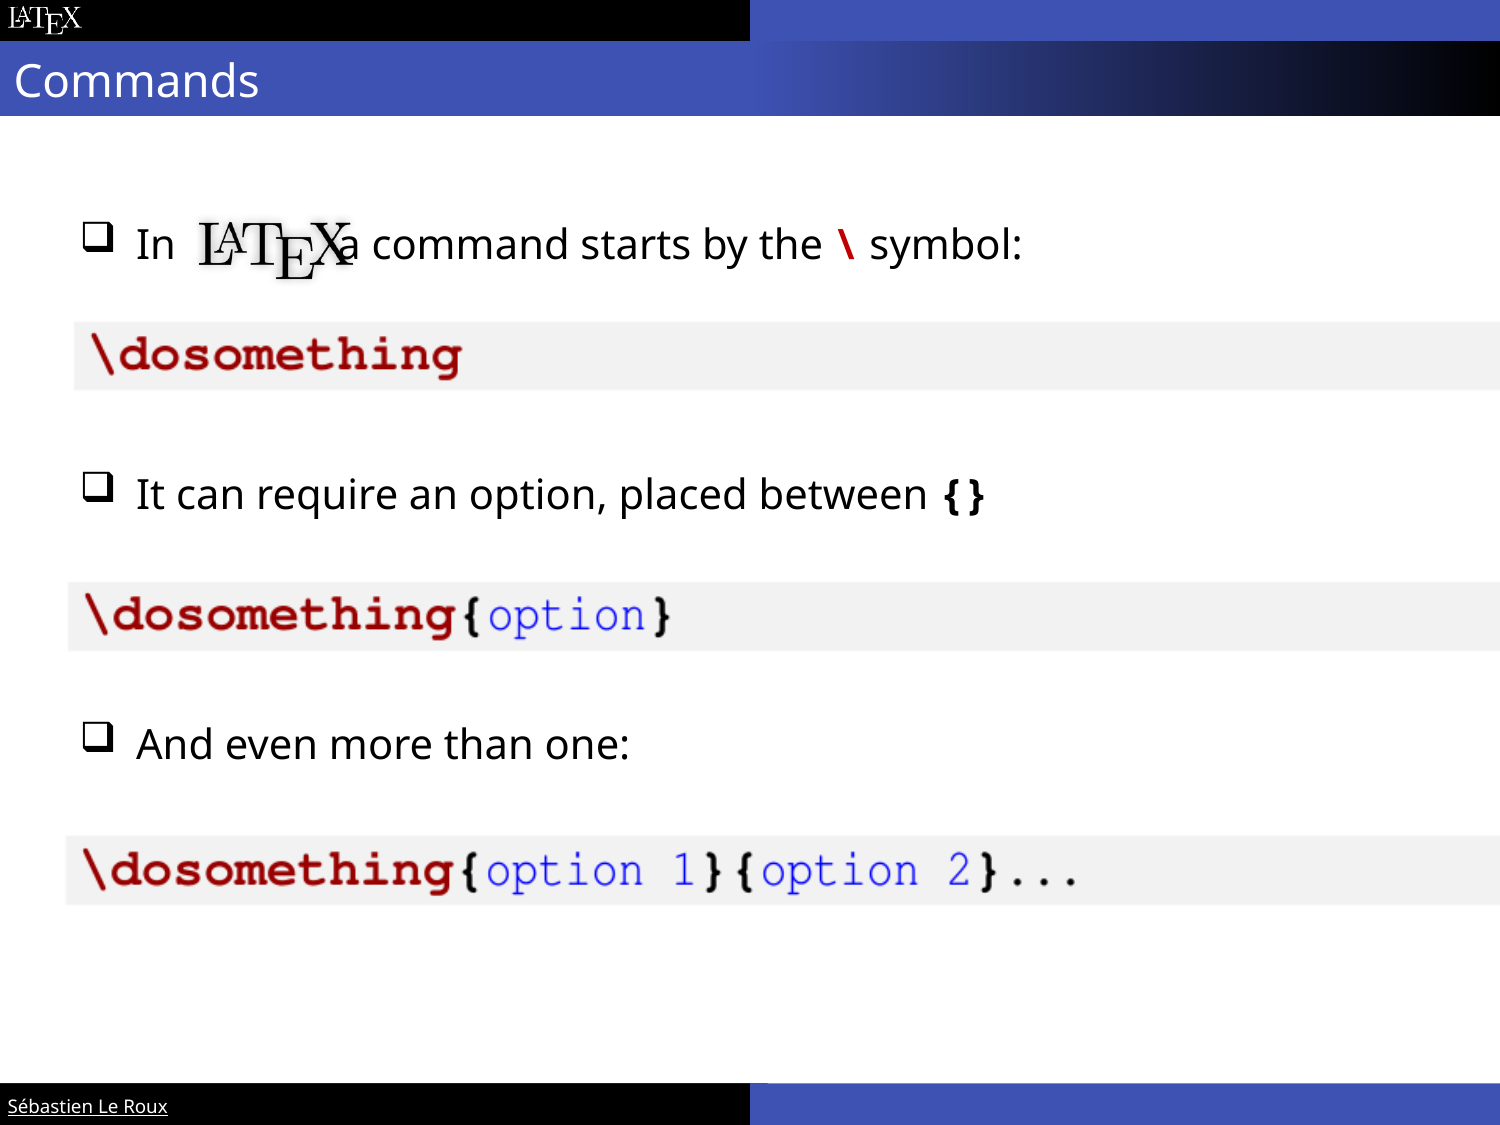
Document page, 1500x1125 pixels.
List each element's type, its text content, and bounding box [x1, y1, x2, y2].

title Commands [0, 41, 1500, 116]
text_box In a command starts by the \ symbol: It can require an option, placed between {} And even more than one: [64, 412, 1447, 562]
text_box In a command starts by the \ symbol: It can require an option, placed between {} And even more than one: [64, 210, 1447, 302]
picture [193, 216, 358, 285]
picture [5, 3, 84, 37]
picture [54, 822, 1500, 926]
picture [53, 302, 1500, 412]
picture [53, 562, 1500, 669]
text_box In a command starts by the \ symbol: It can require an option, placed between {} And even more than one: [64, 669, 1447, 776]
